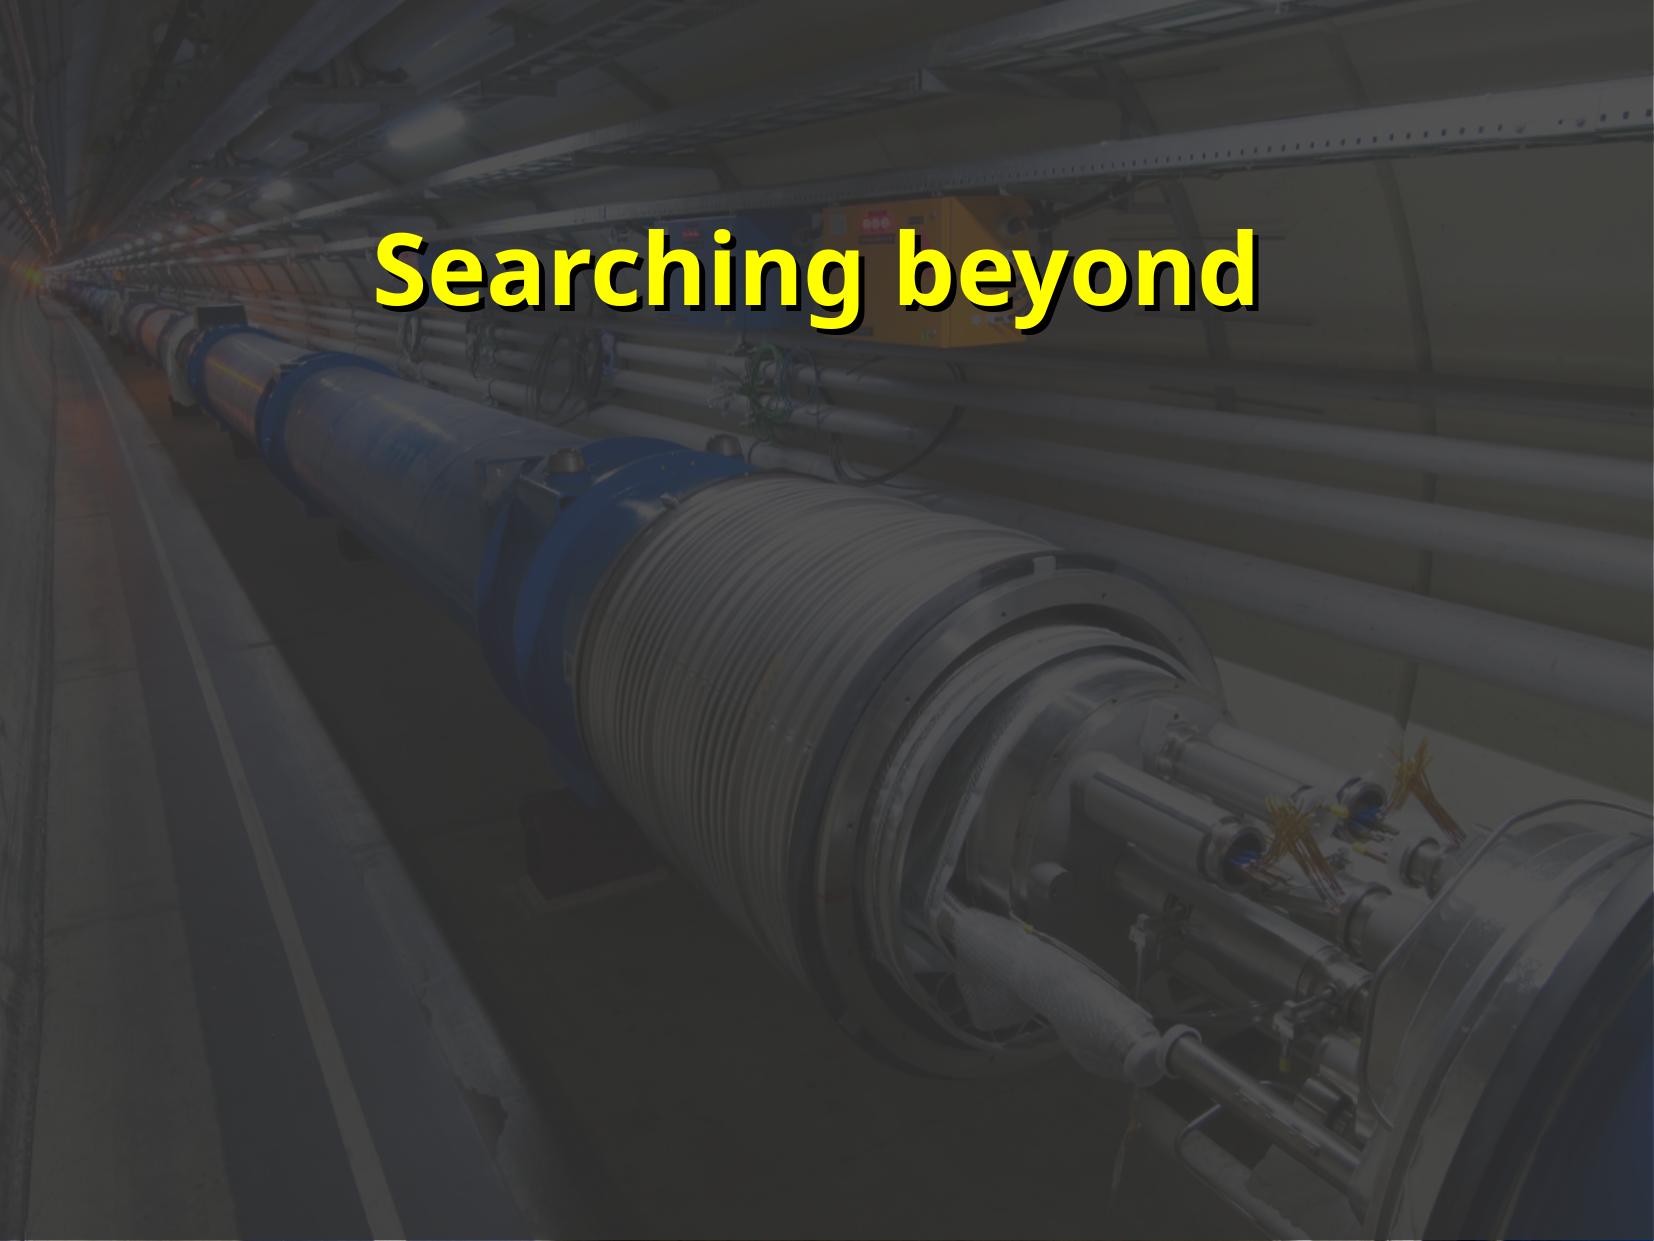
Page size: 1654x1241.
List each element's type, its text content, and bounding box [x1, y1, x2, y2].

text_box Searching beyond [161, 191, 1474, 323]
text_box [0, 0, 1654, 1241]
